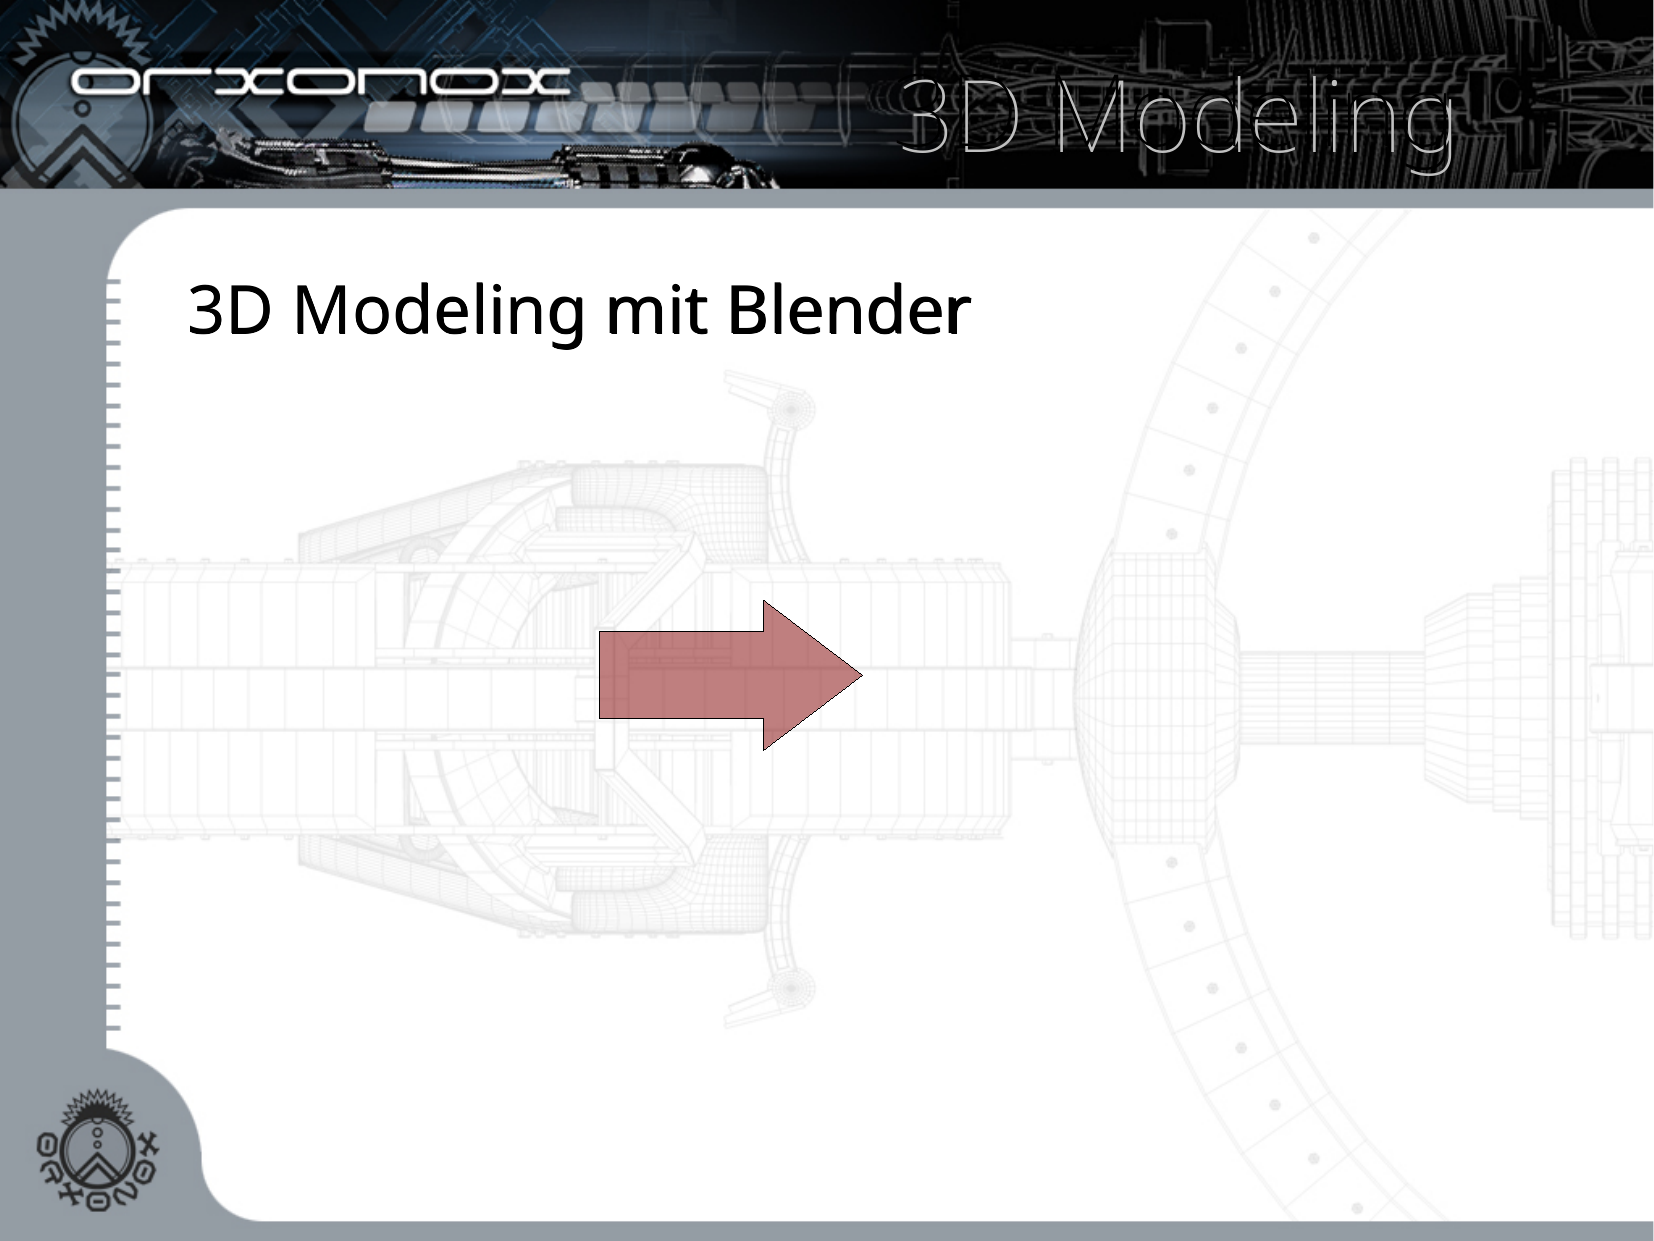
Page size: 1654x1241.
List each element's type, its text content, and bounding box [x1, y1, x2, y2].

text_box [599, 600, 863, 751]
text_box 3D Modeling [842, 32, 1523, 164]
picture [0, 0, 1654, 1241]
text_box 3D Modeling mit Blender [187, 262, 1538, 341]
